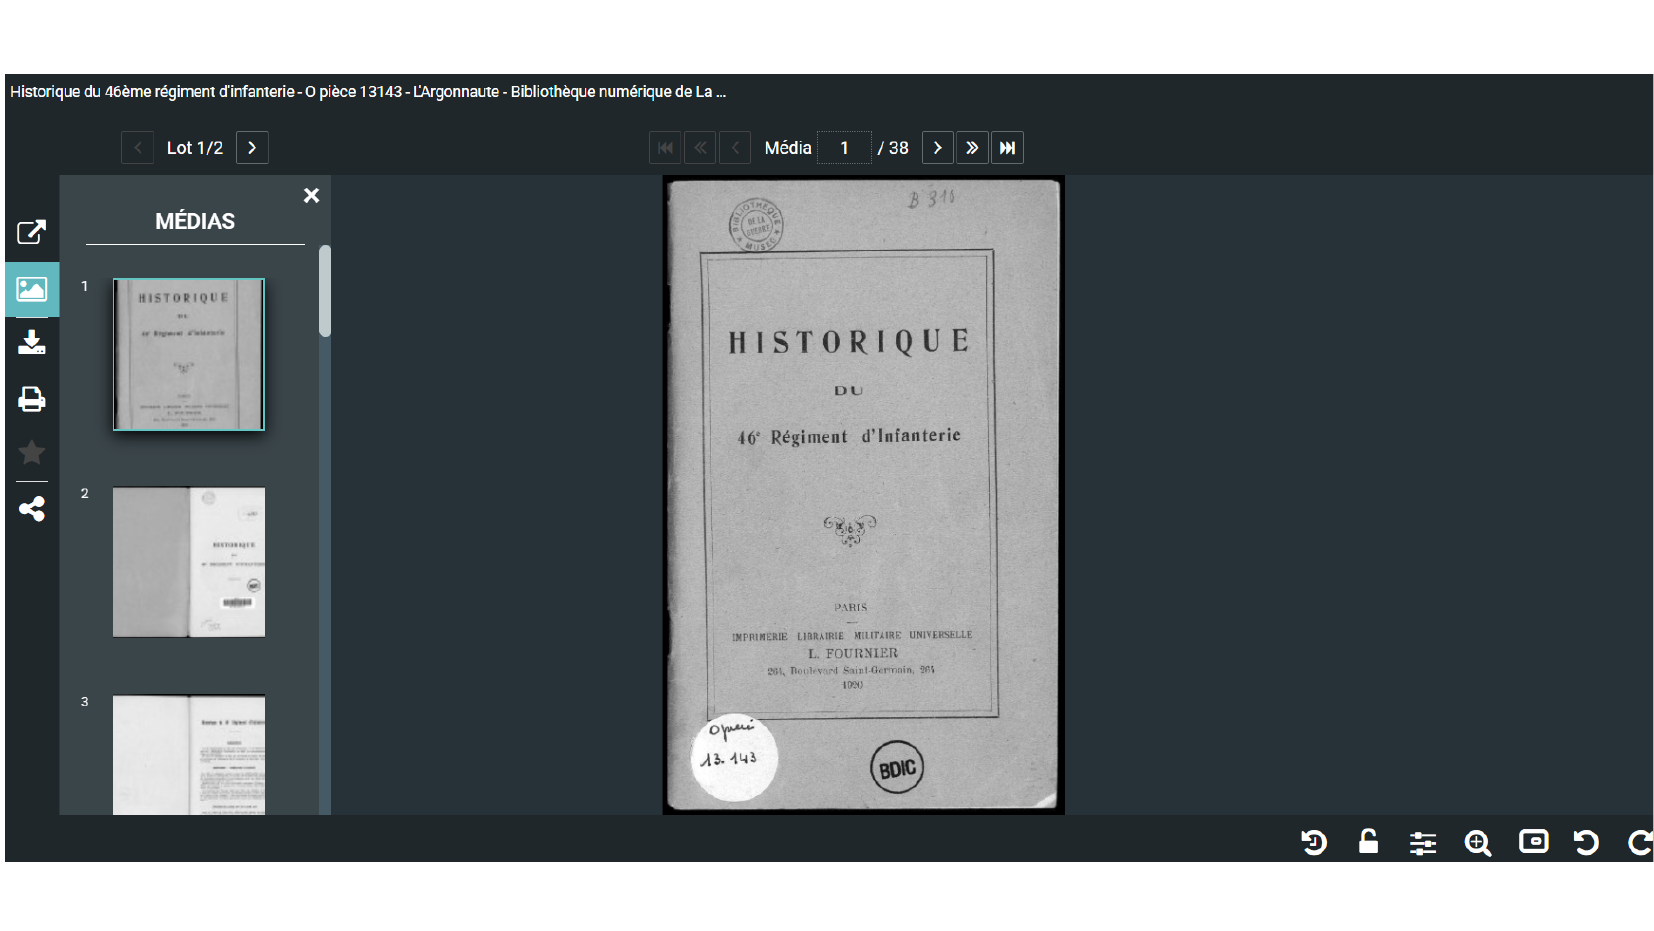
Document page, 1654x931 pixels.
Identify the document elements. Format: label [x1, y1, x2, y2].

picture [5, 74, 1654, 862]
